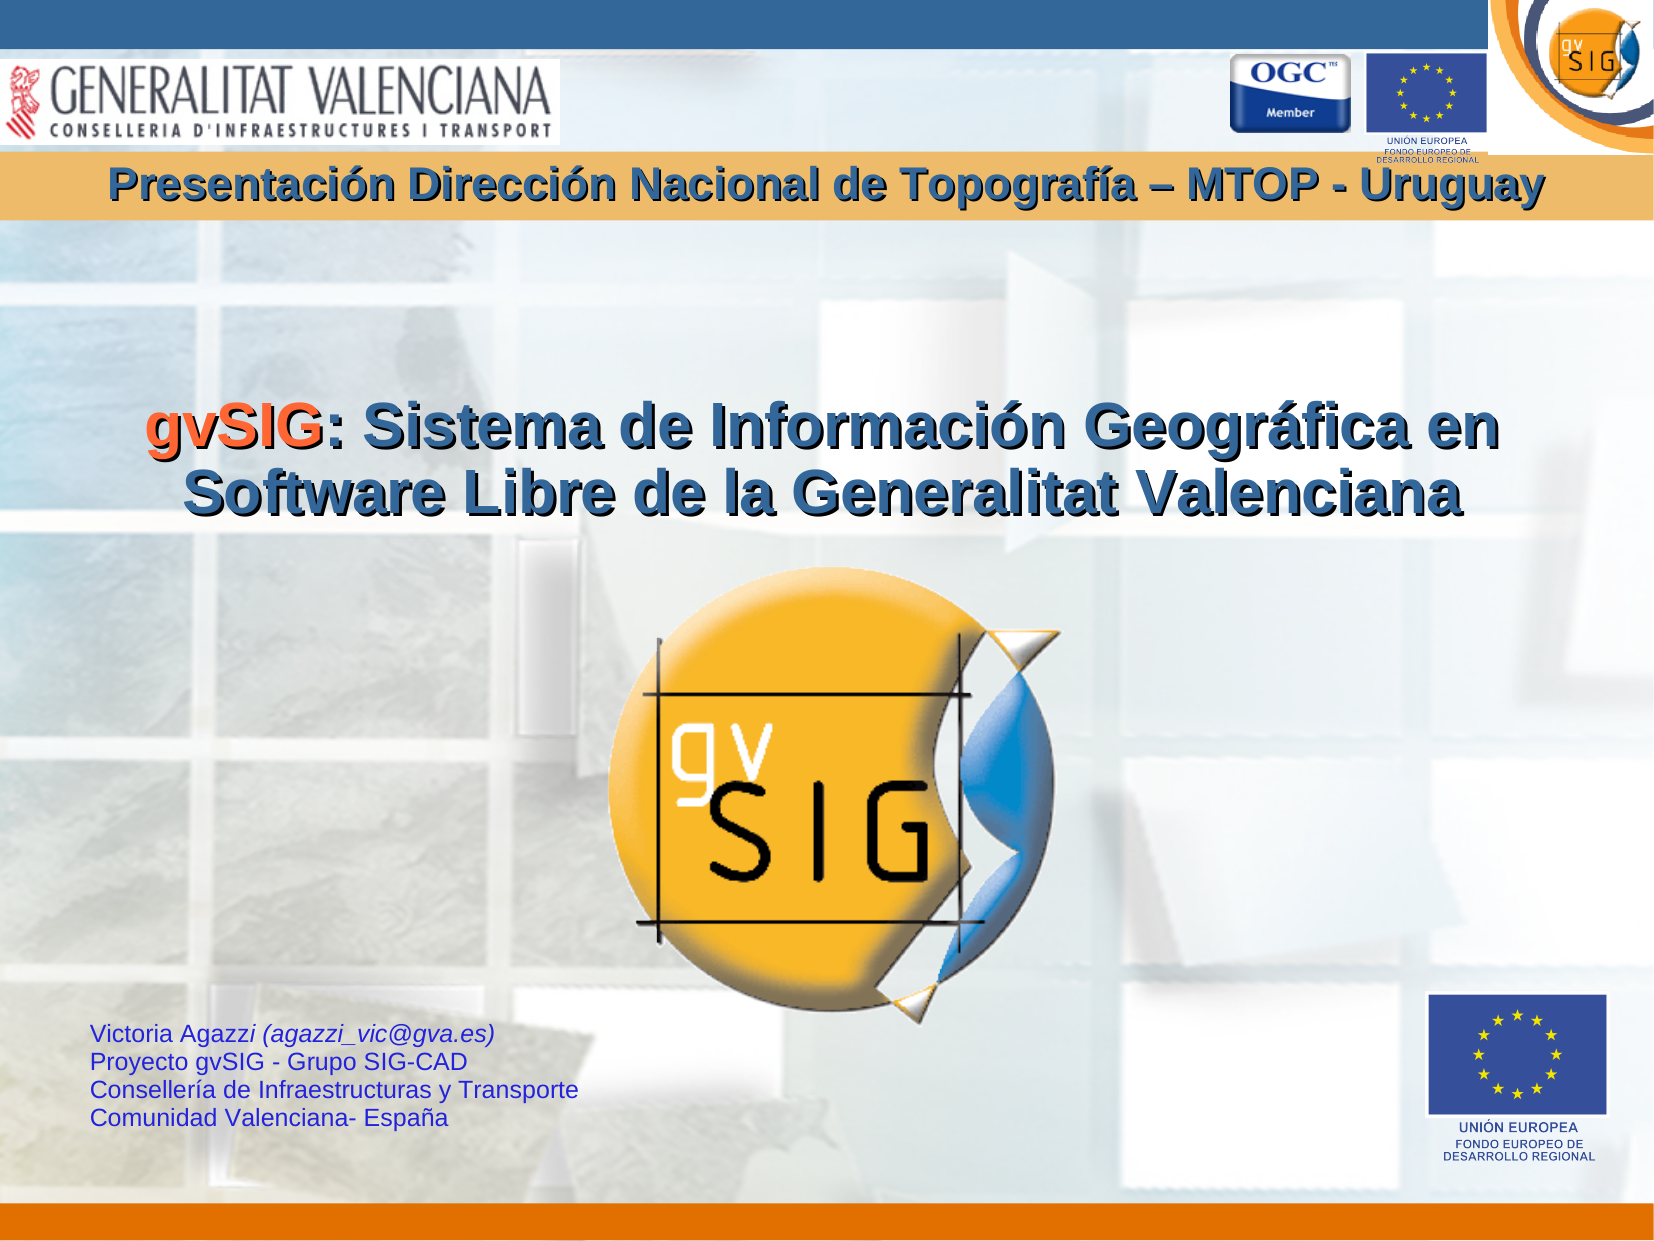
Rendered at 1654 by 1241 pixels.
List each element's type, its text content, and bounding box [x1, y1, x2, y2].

picture [0, 59, 560, 145]
picture [1425, 991, 1610, 1161]
text_box gvSIG: Sistema de Información Geográfica en Software Libre de la Generalitat Valenciana [57, 385, 1588, 581]
text_box Presentación Dirección Nacional de Topografía – MTOP - Uruguay [0, 150, 1654, 233]
picture [1230, 54, 1351, 133]
text_box Victoria Agazzi (agazzi_vic@gva.es) Proyecto gvSIG - Grupo SIG-CAD Consellería de Infraestructuras y Transporte Comunidad Valenciana- España [75, 1012, 638, 1153]
picture [1364, 0, 1654, 150]
picture [600, 562, 1066, 1031]
